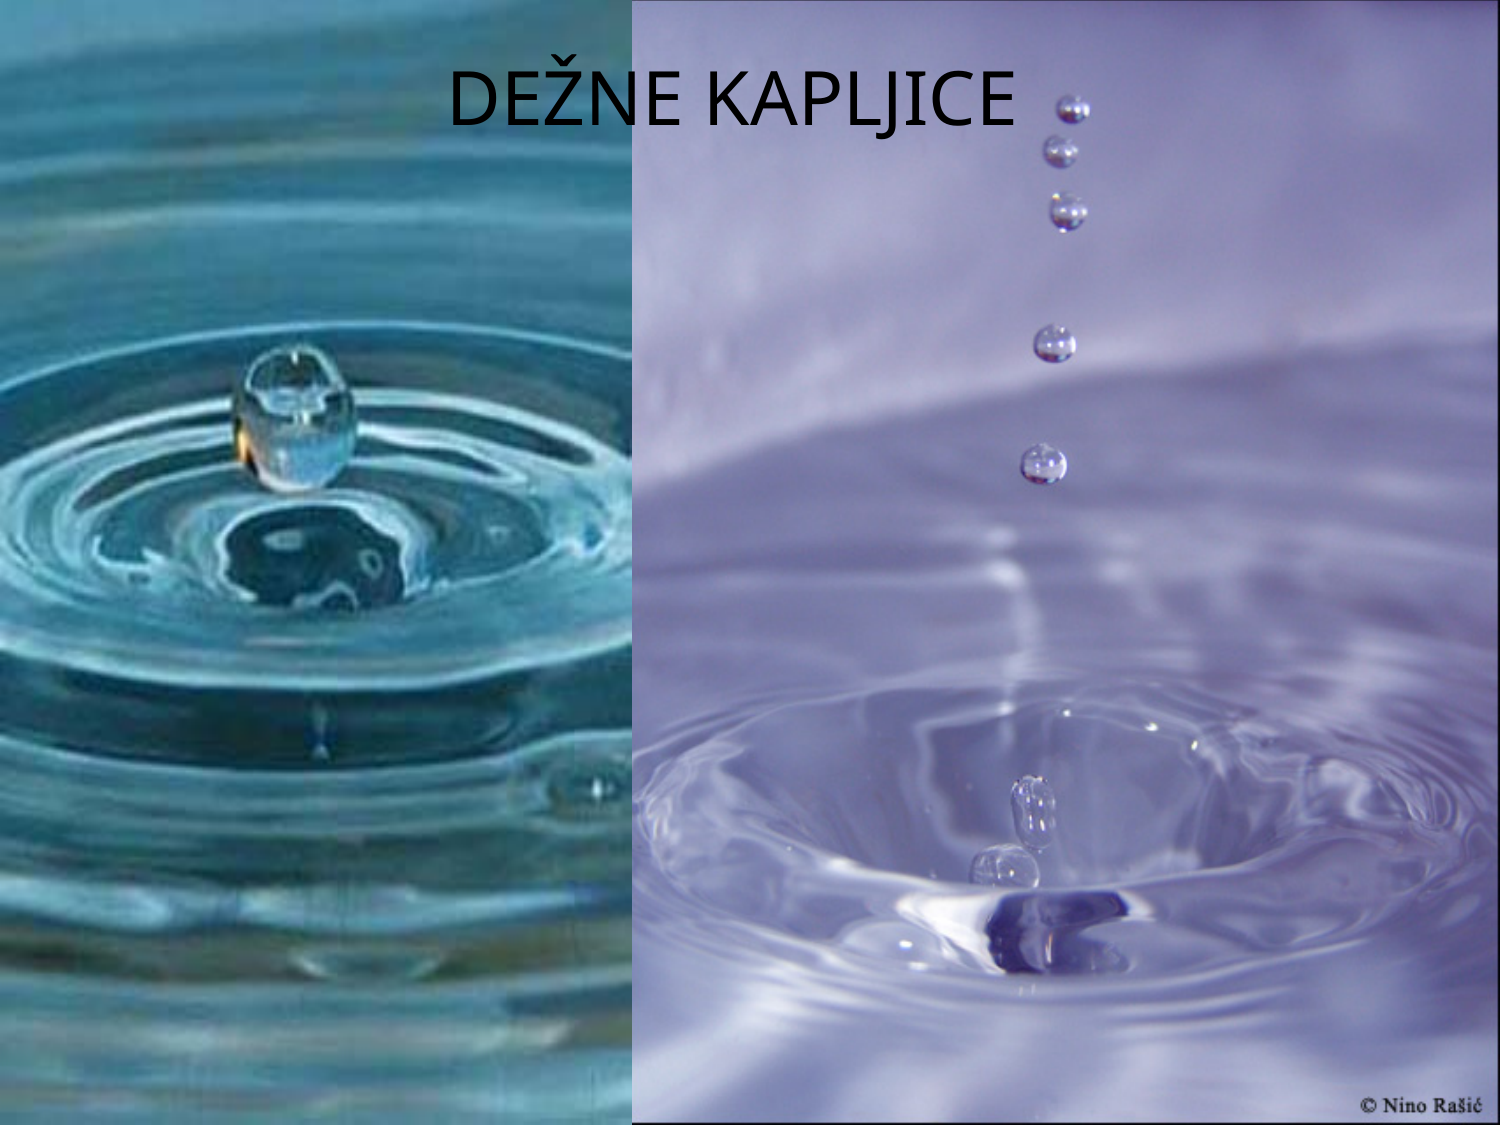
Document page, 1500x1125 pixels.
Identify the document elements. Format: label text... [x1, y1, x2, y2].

picture [0, 0, 1500, 1125]
text_box DEŽNE KAPLJICE [135, 42, 1329, 1026]
